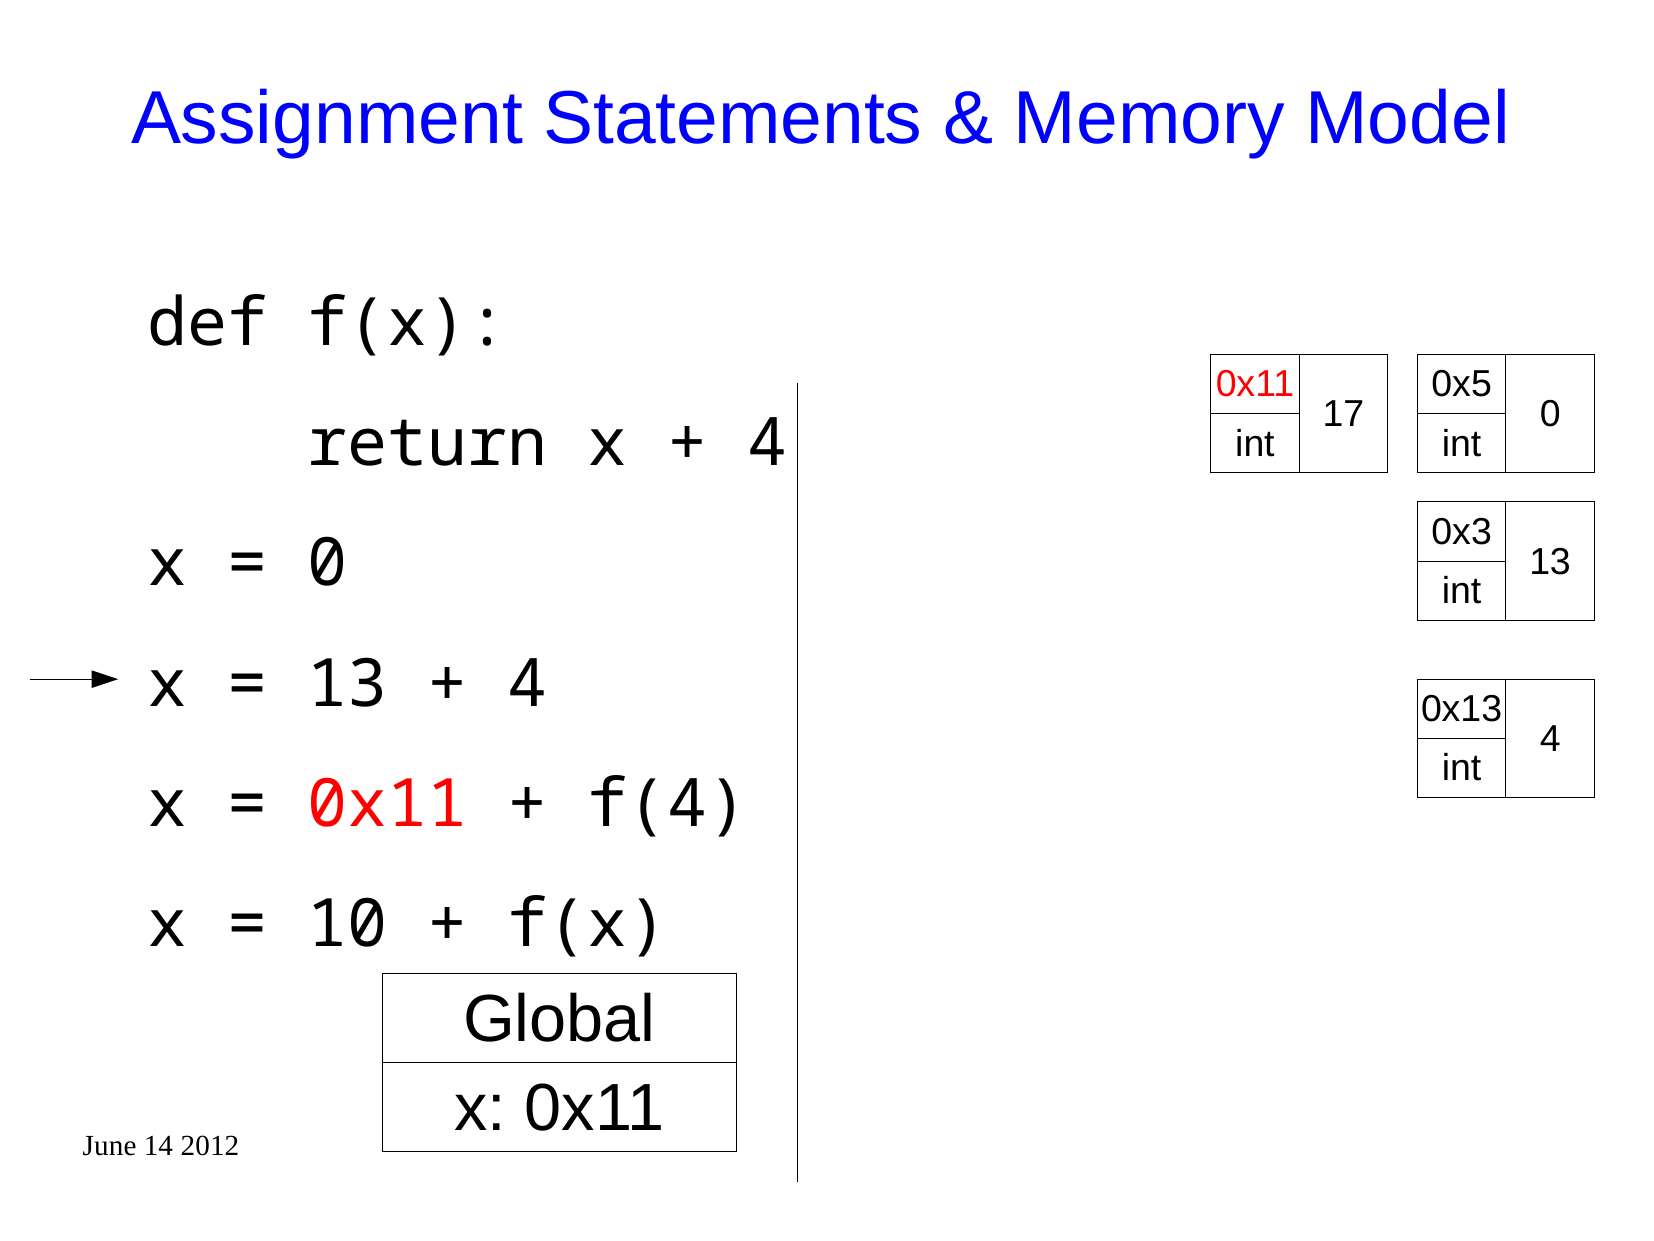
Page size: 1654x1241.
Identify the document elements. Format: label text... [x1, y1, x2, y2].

list def f(x): return x + 4 x = 0 x = 13 + 4 x = 0x11 + f(4) x = 10 + f(x) [76, 274, 1506, 822]
text_box 13 [1505, 501, 1595, 621]
text_box 17 [1299, 354, 1388, 473]
text_box Global [382, 973, 737, 1062]
text_box 0x13 [1417, 679, 1505, 739]
text_box 0x3 [1417, 501, 1505, 562]
text_box 4 [1505, 679, 1595, 798]
text_box int [1417, 414, 1505, 473]
text_box x: 0x11 [382, 1062, 737, 1152]
text_box 0x11 [1210, 354, 1299, 414]
text_box int [1210, 414, 1299, 473]
title Assignment Statements & Memory Model [76, 58, 1565, 178]
text_box 0x5 [1417, 354, 1505, 414]
text_box 0 [1505, 354, 1595, 473]
text_box int [1417, 562, 1505, 621]
text_box int [1417, 739, 1505, 798]
